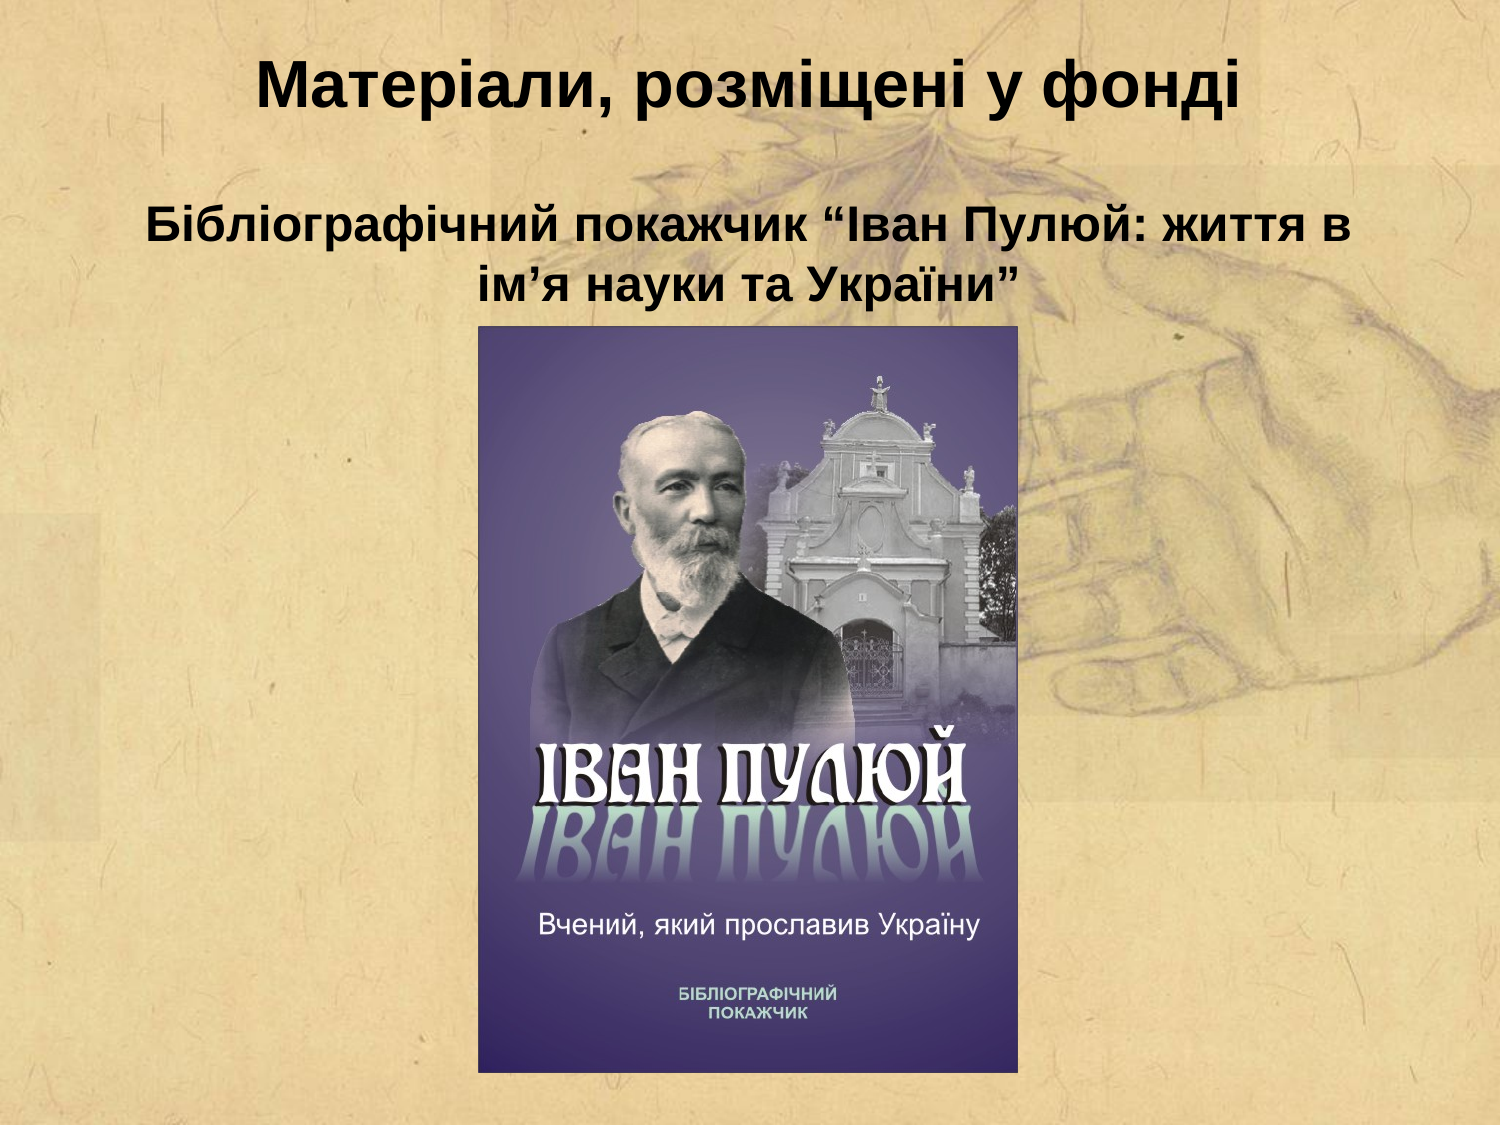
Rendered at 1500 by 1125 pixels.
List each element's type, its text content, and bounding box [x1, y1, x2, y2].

picture [0, 0, 1500, 1125]
title Матеріали, розміщені у фонді Бібліографічний покажчик “Іван Пулюй: життя в ім’я науки та України” [123, 33, 1374, 319]
